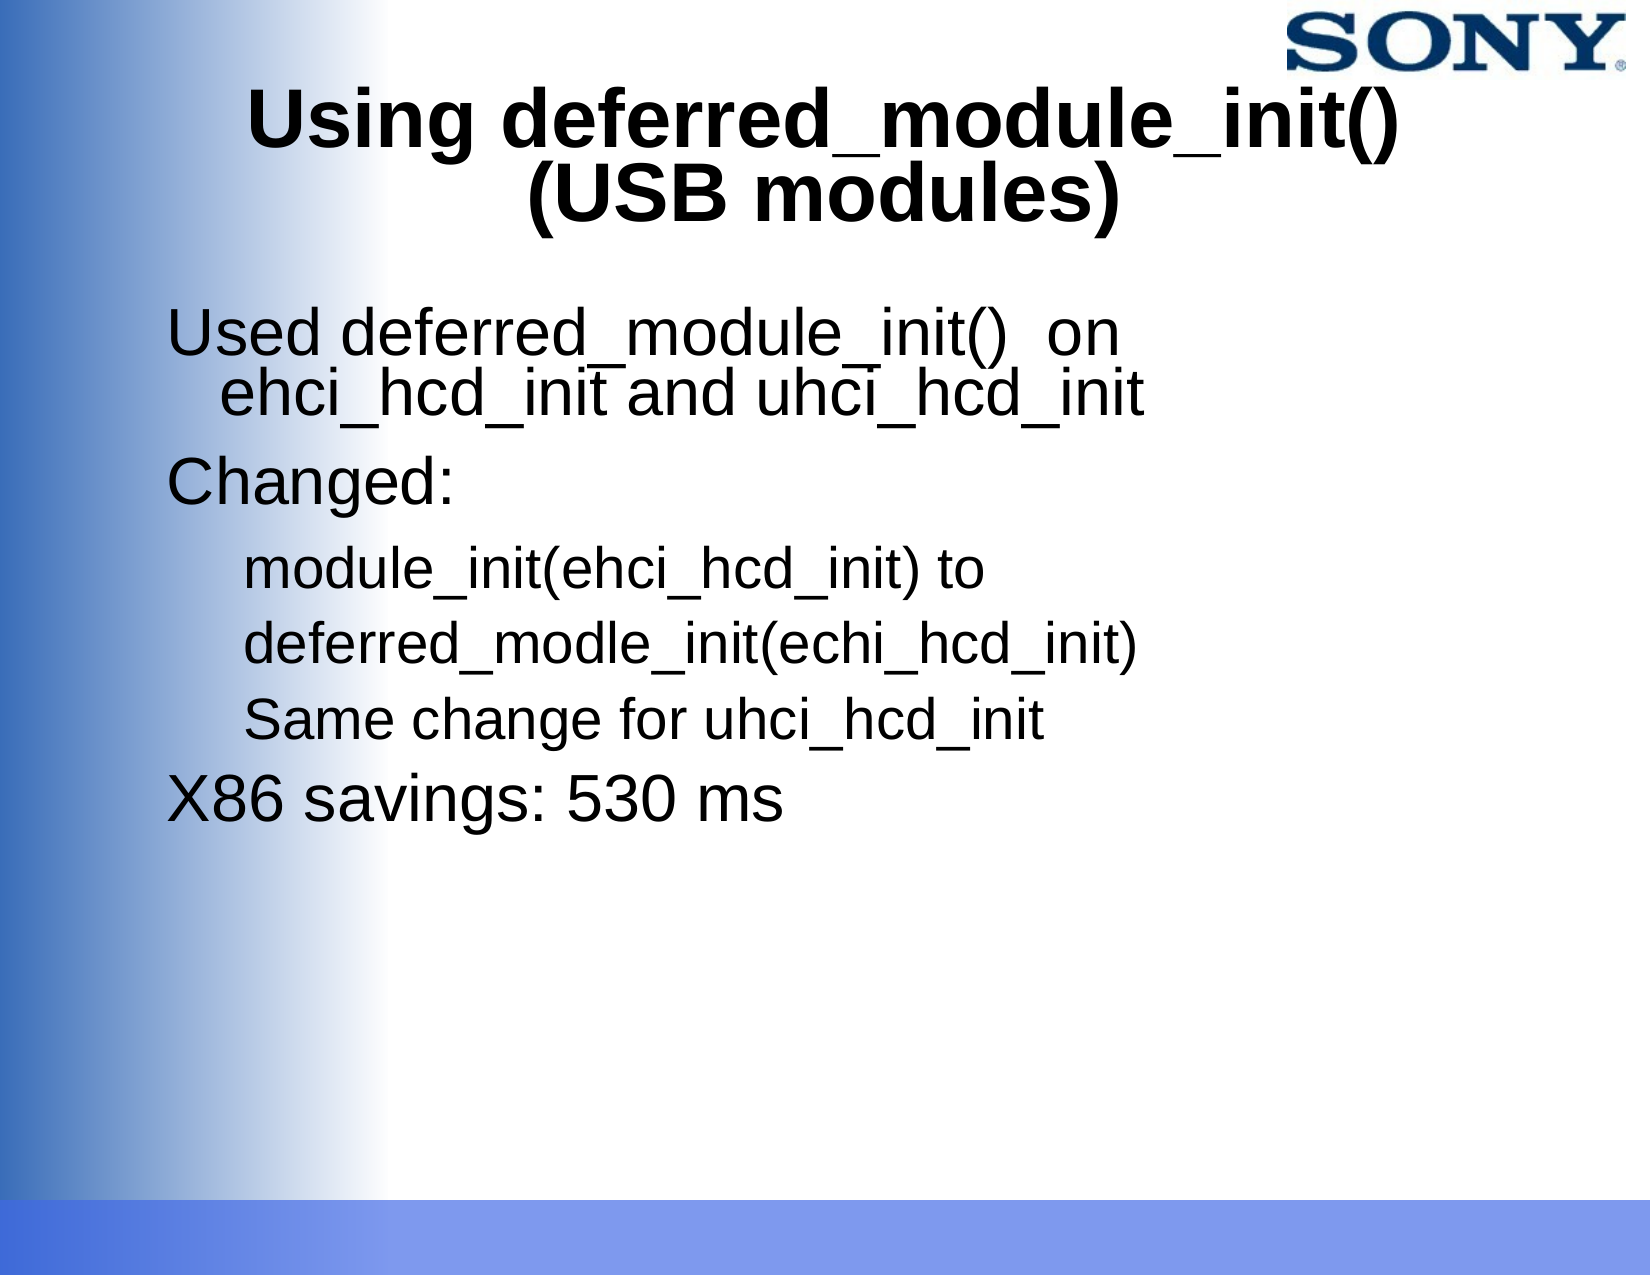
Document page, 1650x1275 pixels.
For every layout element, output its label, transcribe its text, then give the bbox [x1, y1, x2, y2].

picture [1287, 0, 1626, 80]
title Using deferred_module_init() (USB modules) [149, 74, 1499, 250]
list Used deferred_module_init() on ehci_hcd_init and uhci_hcd_init Changed: module_init(ehci_hcd_init) to deferred_modle_init(echi_hcd_init) Same change for uhci_hcd_init X86 savings: 530 ms [149, 308, 1499, 1188]
